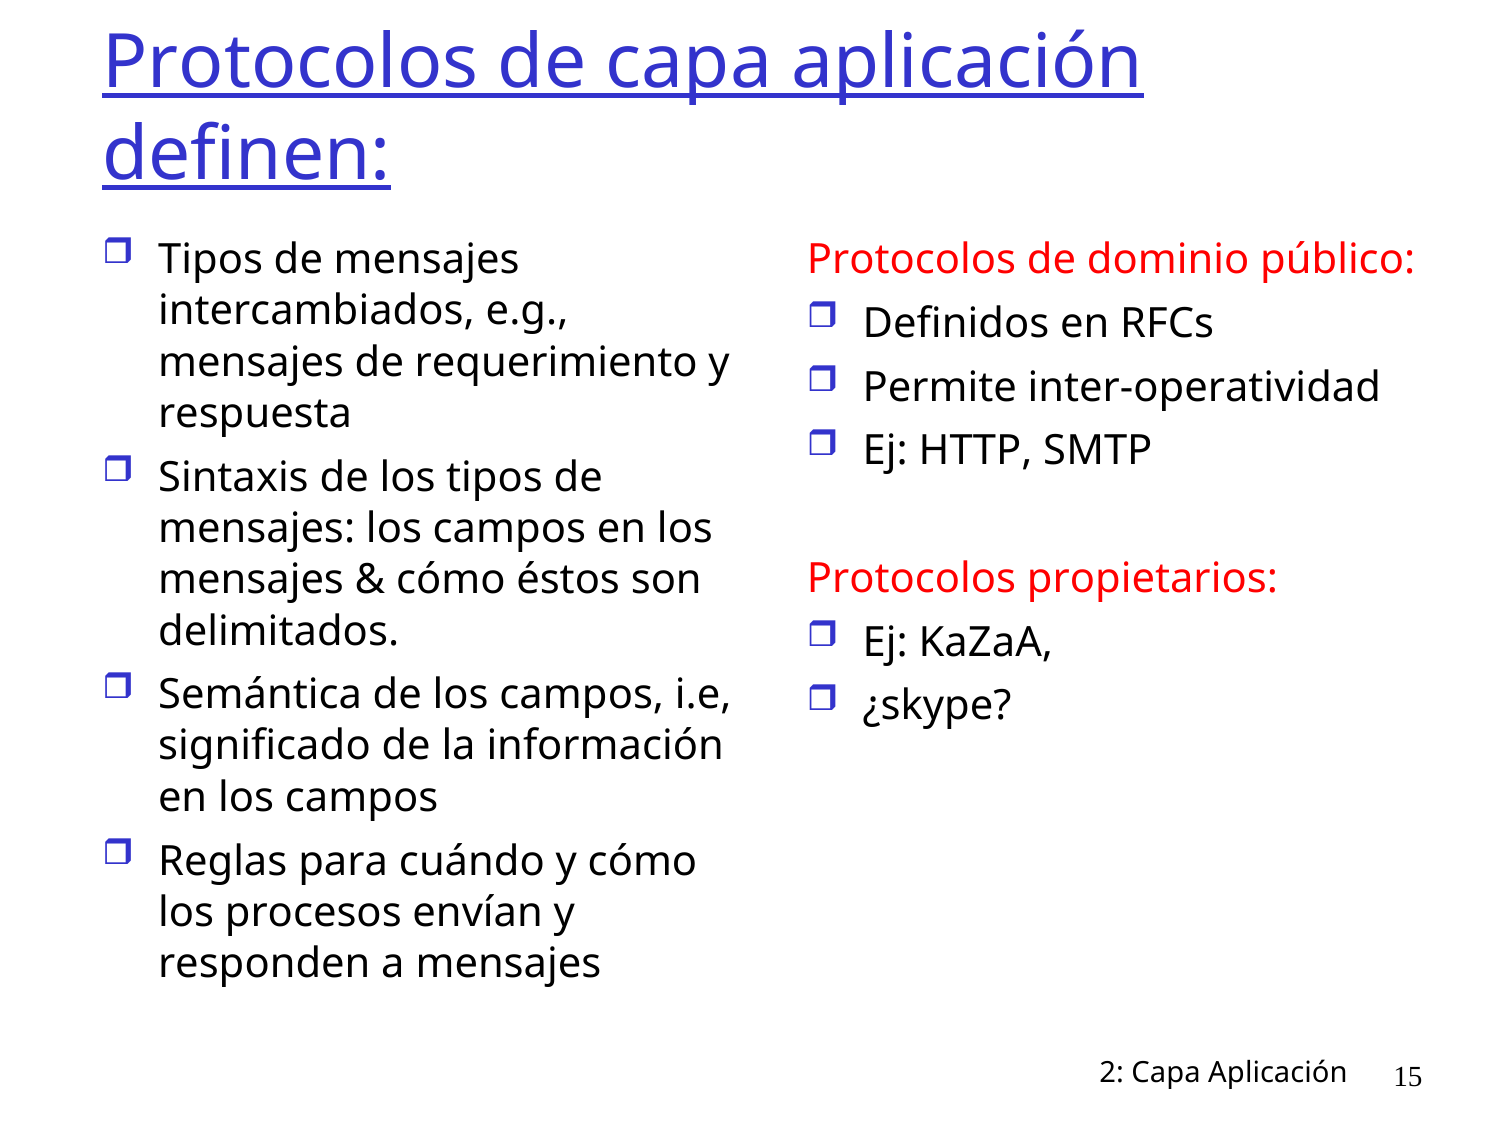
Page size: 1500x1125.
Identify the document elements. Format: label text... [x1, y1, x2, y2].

list Tipos de mensajes intercambiados, e.g., mensajes de requerimiento y respuesta Sintaxis de los tipos de mensajes: los campos en los mensajes & cómo éstos son delimitados. Semántica de los campos, i.e, significado de la información en los campos Reglas para cuándo y cómo los procesos envían y responden a mensajes [87, 224, 759, 1066]
title Protocolos de capa aplicación definen: [87, 14, 1463, 197]
list Protocolos de dominio público: Definidos en RFCs Permite inter-operatividad Ej: HTTP, SMTP Protocolos propietarios: Ej: KaZaA, ¿skype? [792, 224, 1464, 1066]
